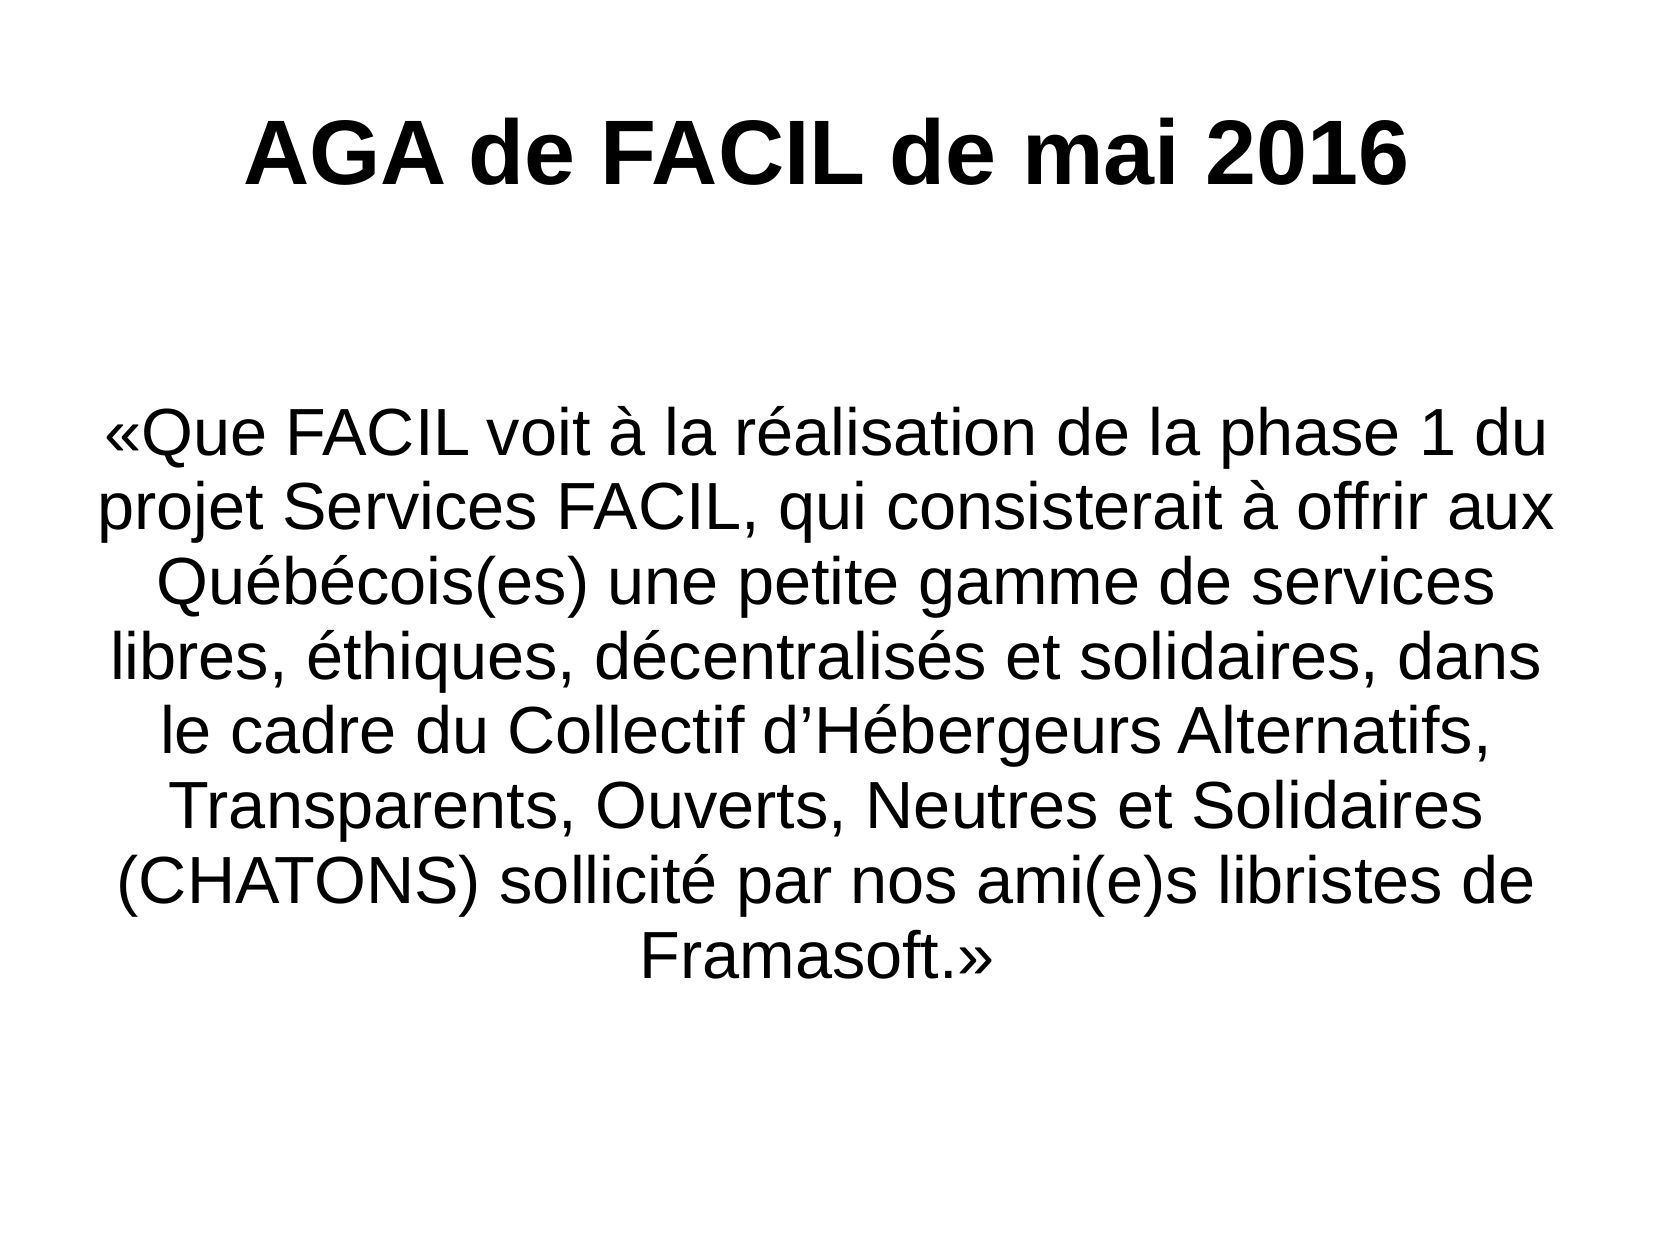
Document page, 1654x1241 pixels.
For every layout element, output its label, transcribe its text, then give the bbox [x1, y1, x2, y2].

list «Que FACIL voit à la réalisation de la phase 1 du projet Services FACIL, qui consisterait à offrir aux Québécois(es) une petite gamme de services libres, éthiques, décentralisés et solidaires, dans le cadre du Collectif d’Hébergeurs Alternatifs, Transparents, Ouverts, Neutres et Solidaires (CHATONS) sollicité par nos ami(e)s libristes de Framasoft.» [82, 290, 1571, 1010]
title AGA de FACIL de mai 2016 [82, 49, 1571, 257]
